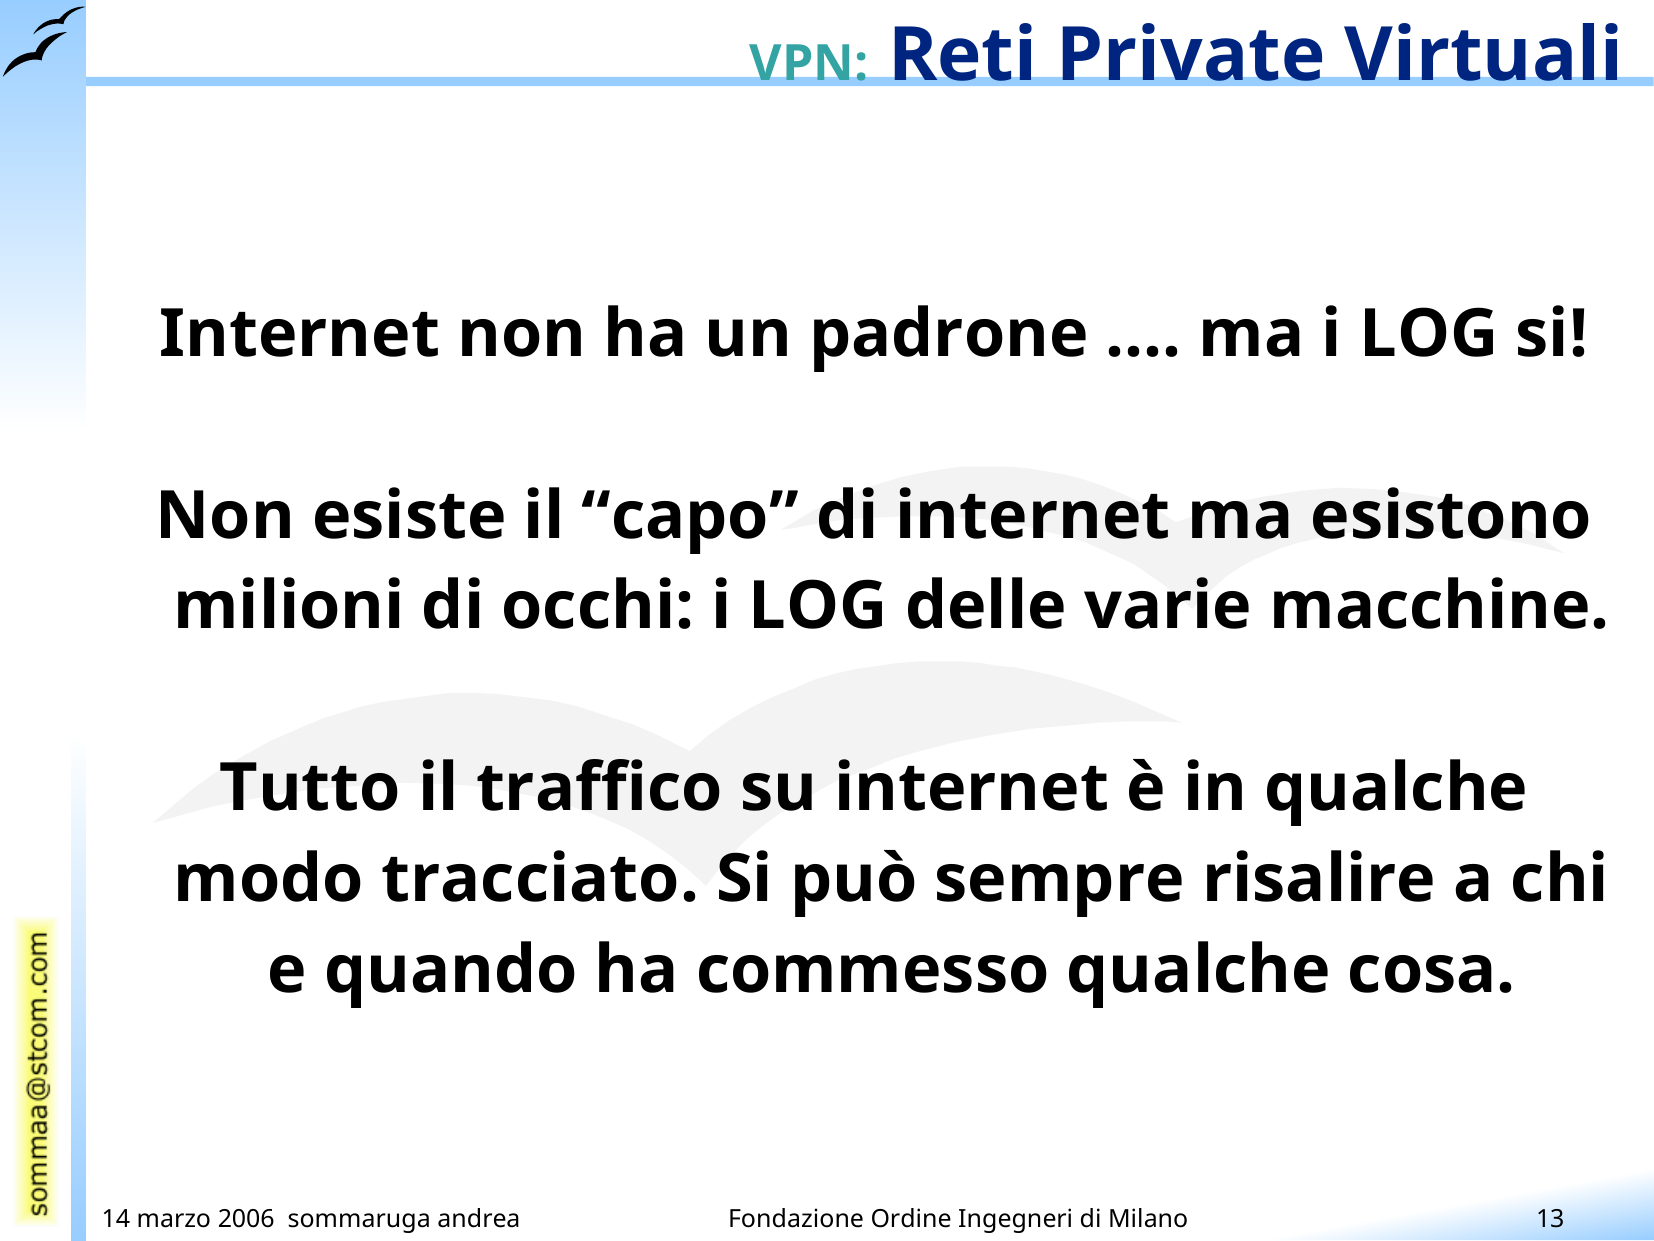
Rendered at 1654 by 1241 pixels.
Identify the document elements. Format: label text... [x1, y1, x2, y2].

title VPN: Reti Private Virtuali [85, 0, 1654, 104]
subtitle Internet non ha un padrone .... ma i LOG si! Non esiste il “capo” di internet ma esistono milioni di occhi: i LOG delle varie macchine. Tutto il traffico su internet è in qualche modo tracciato. Si può sempre risalire a chi e quando ha commesso qualche cosa. [85, 134, 1628, 1163]
picture [12, 915, 60, 1228]
